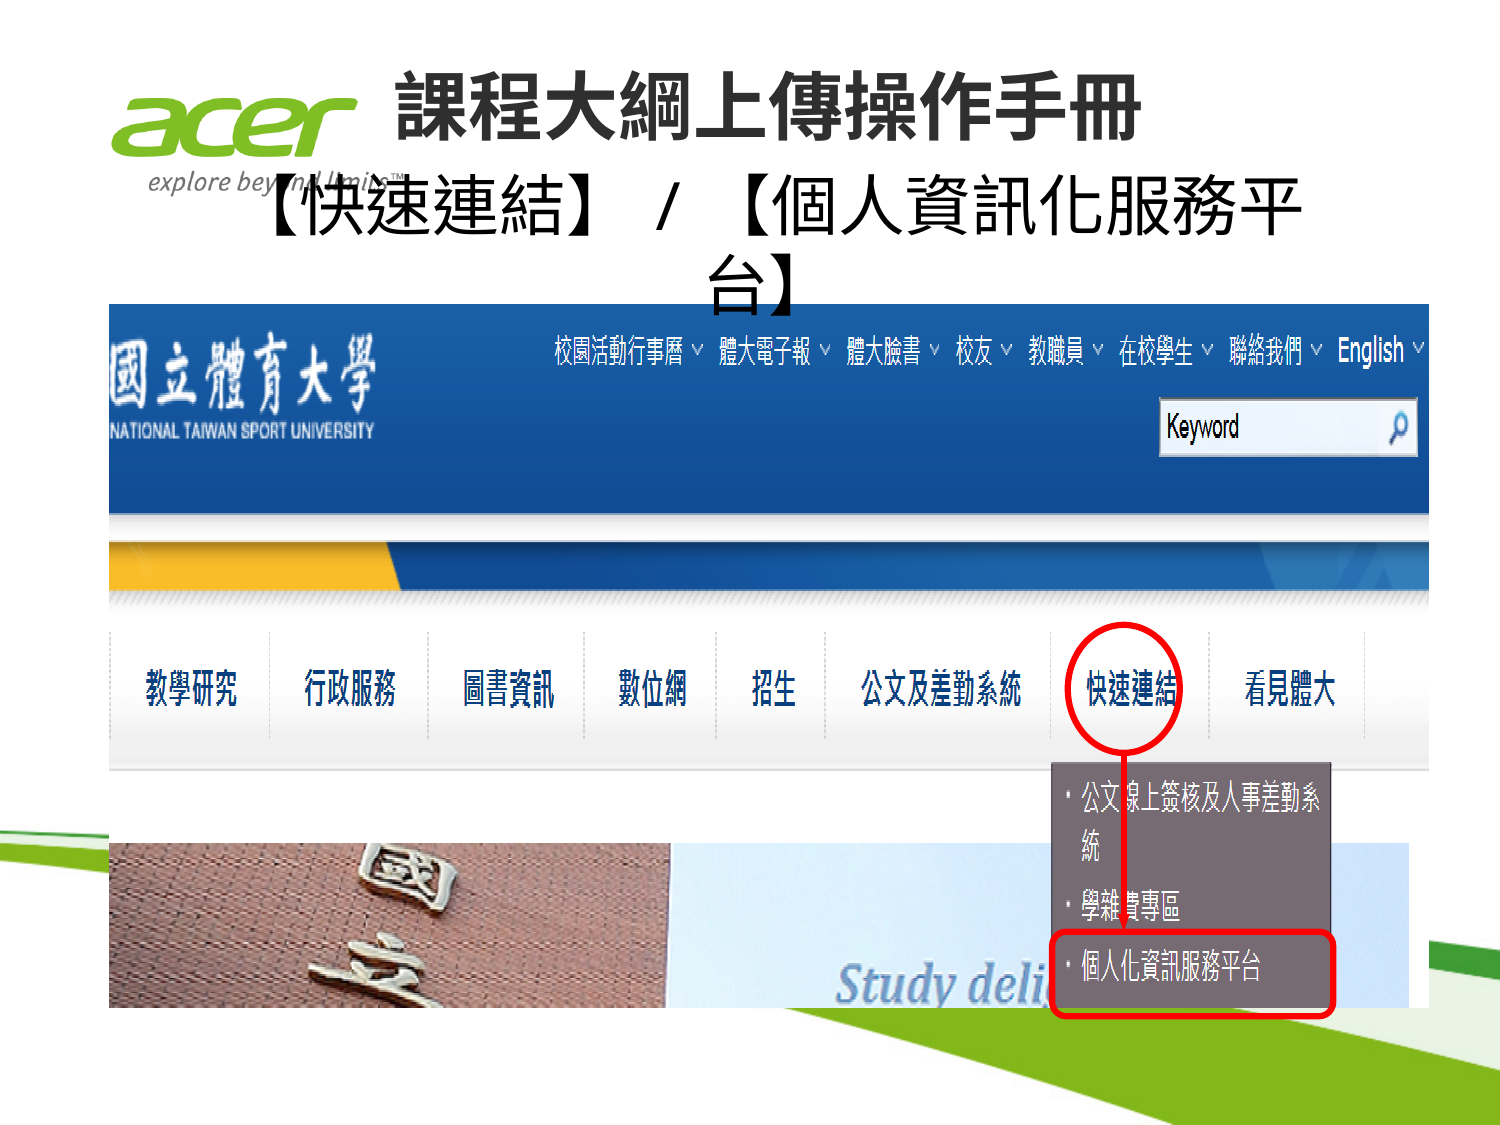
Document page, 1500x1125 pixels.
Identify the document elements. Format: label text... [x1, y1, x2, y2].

picture [1056, 935, 1330, 1008]
title 課程大綱上傳操作手冊 [152, 27, 1386, 156]
picture [109, 304, 1429, 1008]
picture [1071, 628, 1176, 749]
text_box 【快速連結】/【個人資訊化服務平台】 [152, 156, 1386, 294]
